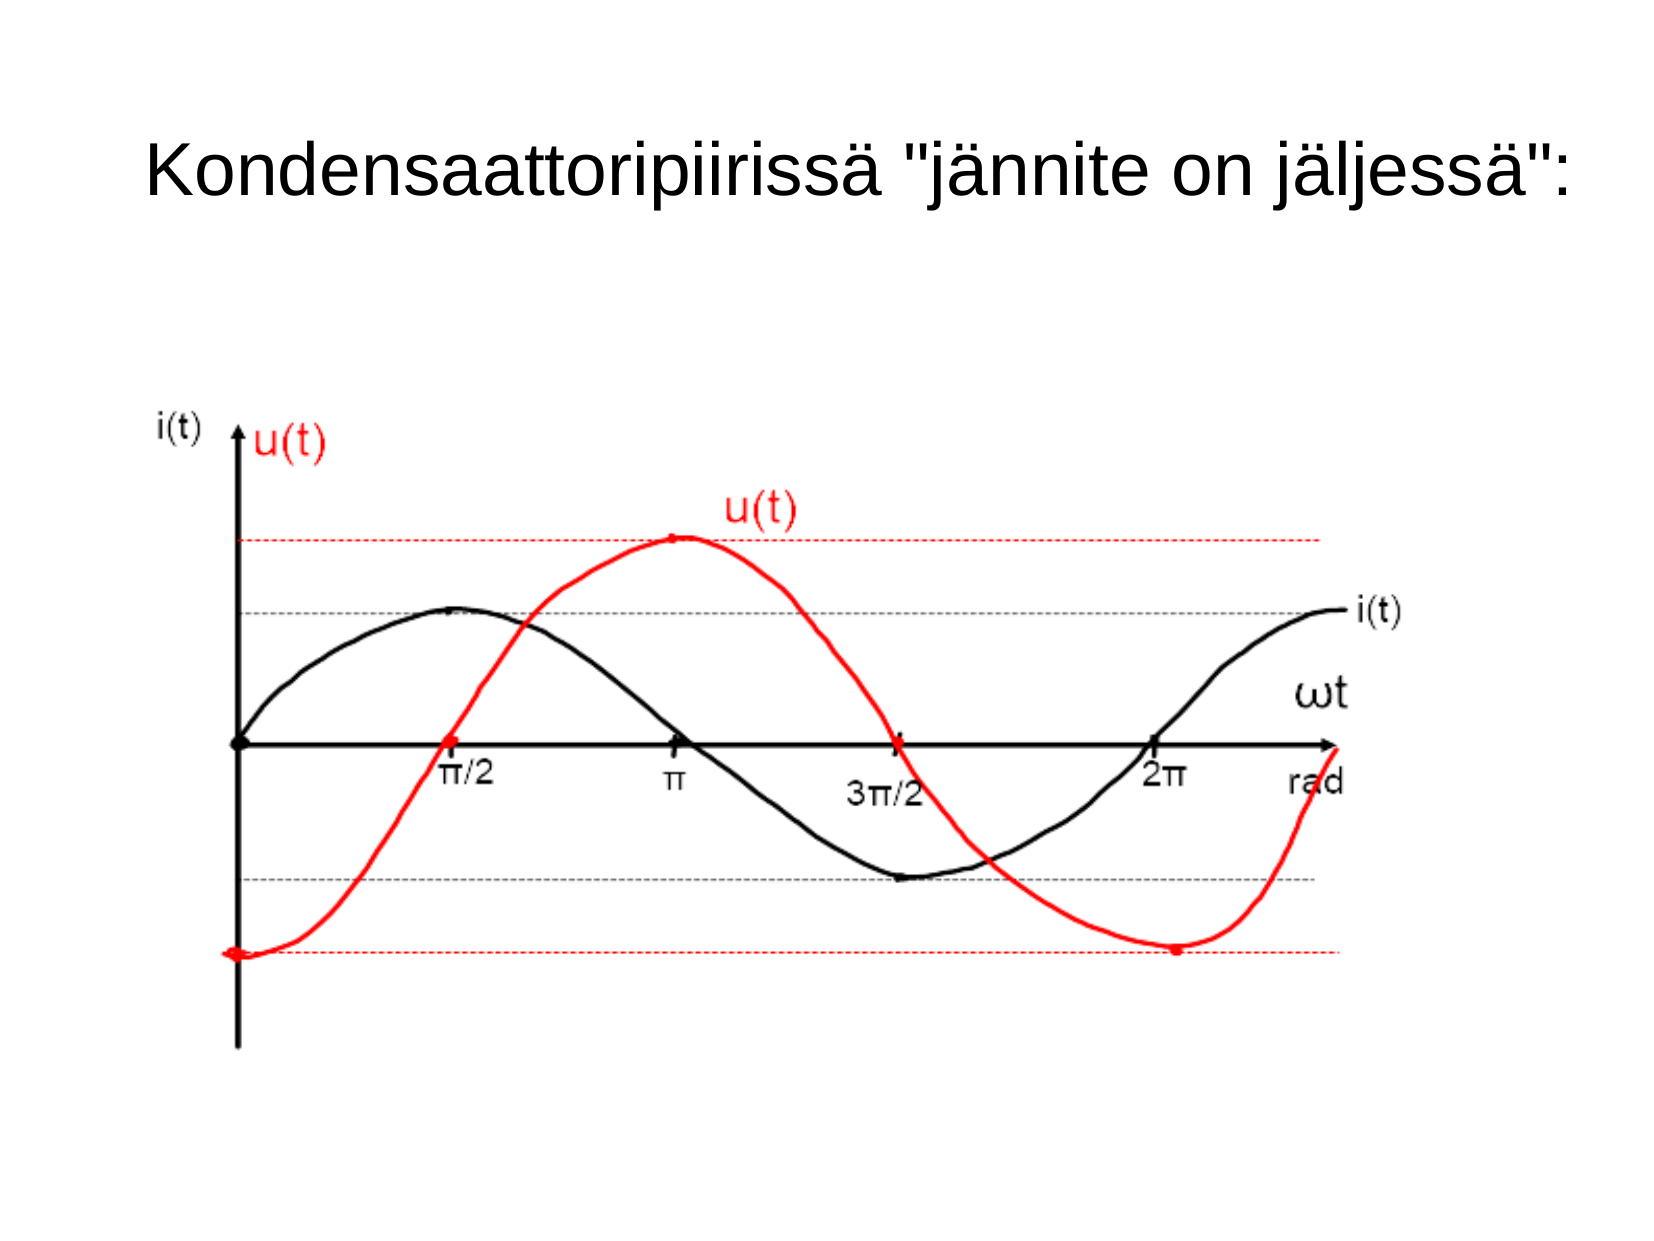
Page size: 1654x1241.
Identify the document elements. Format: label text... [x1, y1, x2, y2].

text_box Kondensaattoripiirissä "jännite on jäljessä": [129, 120, 1595, 260]
picture [94, 366, 1465, 1074]
